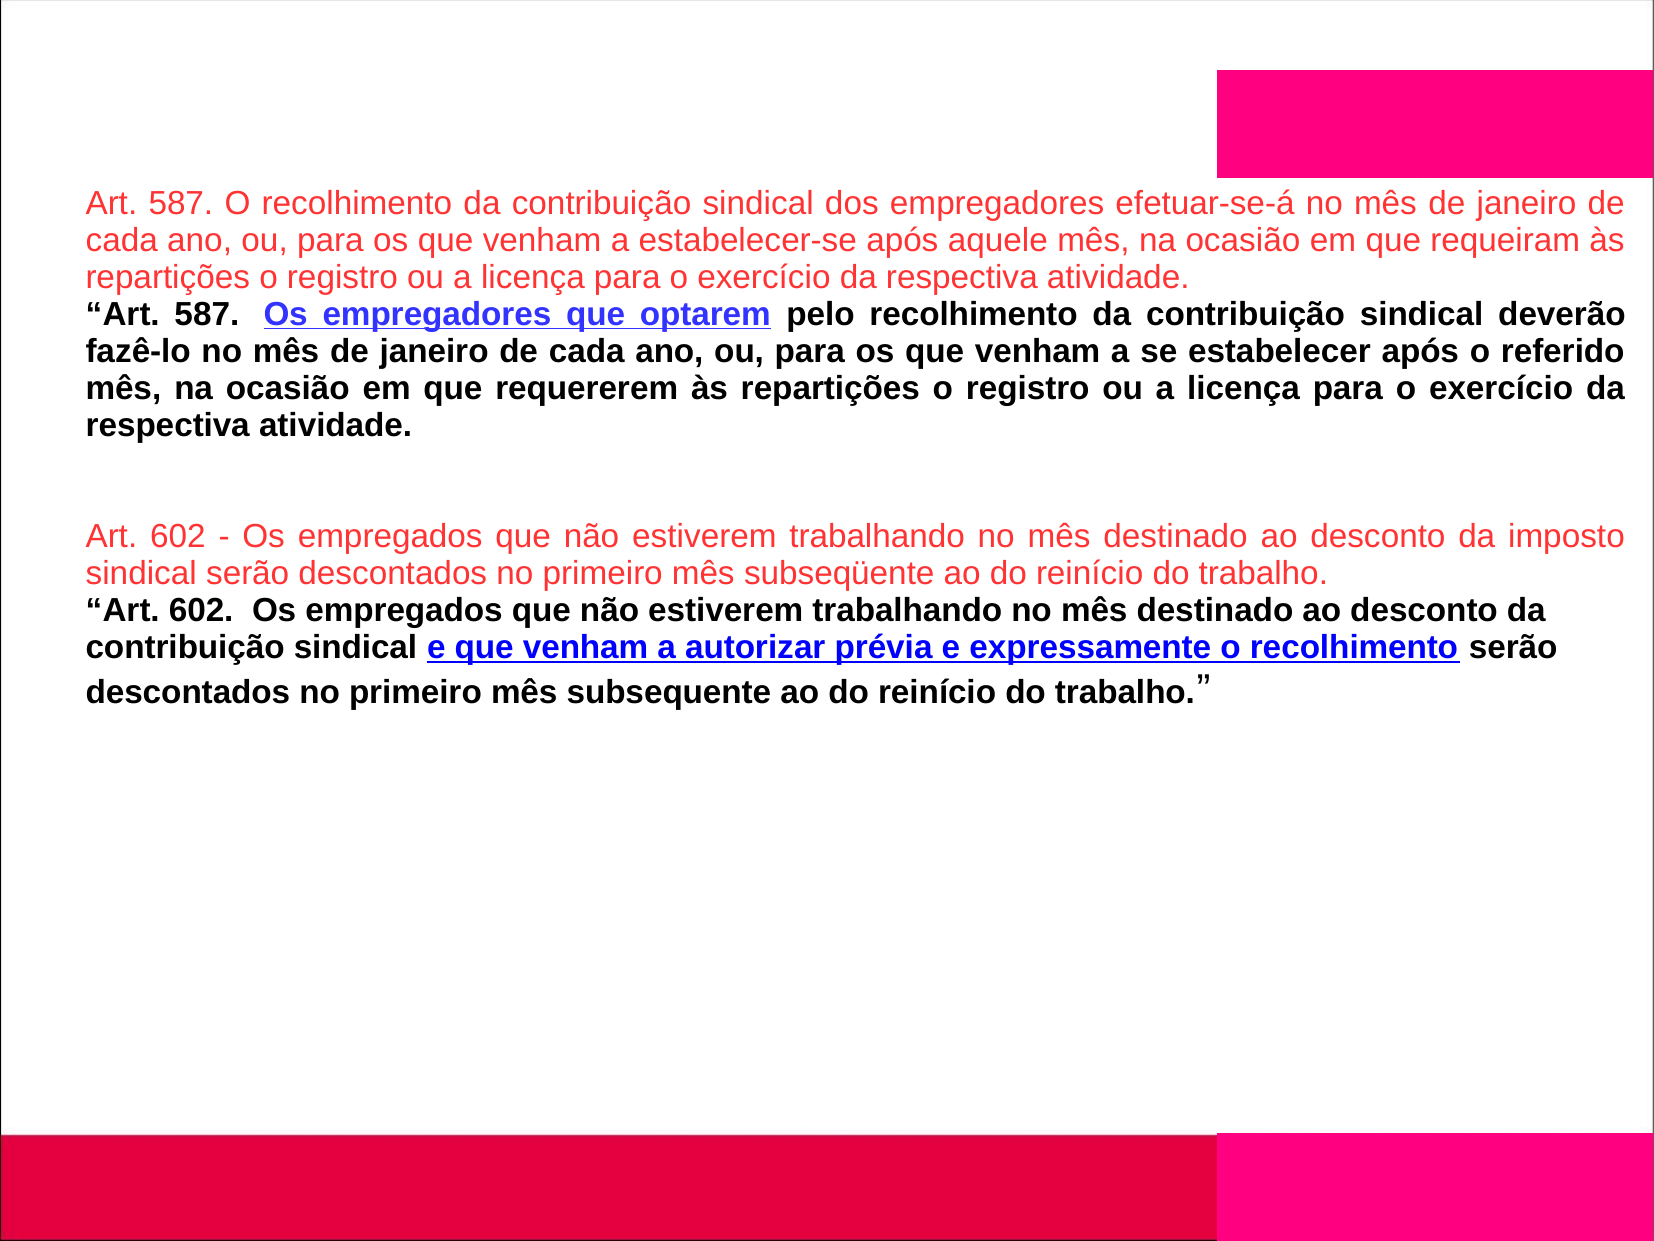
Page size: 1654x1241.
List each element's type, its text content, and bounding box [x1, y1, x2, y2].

picture [0, 0, 1654, 1241]
text_box Art. 587. O recolhimento da contribuição sindical dos empregadores efetuar-se-á no mês de janeiro de cada ano, ou, para os que venham a estabelecer-se após aquele mês, na ocasião em que requeiram às repartições o registro ou a licença para o exercício da respectiva atividade. “Art. 587. Os empregadores que optarem pelo recolhimento da contribuição sindical deverão fazê-lo no mês de janeiro de cada ano, ou, para os que venham a se estabelecer após o referido mês, na ocasião em que requererem às repartições o registro ou a licença para o exercício da respectiva atividade. Art. 602 - Os empregados que não estiverem trabalhando no mês destinado ao desconto da imposto sindical serão descontados no primeiro mês subseqüente ao do reinício do trabalho. “Art. 602. Os empregados que não estiverem trabalhando no mês destinado ao desconto da contribuição sindical e que venham a autorizar prévia e expressamente o recolhimento serão descontados no primeiro mês subsequente ao do reinício do trabalho.” [70, 177, 1642, 825]
